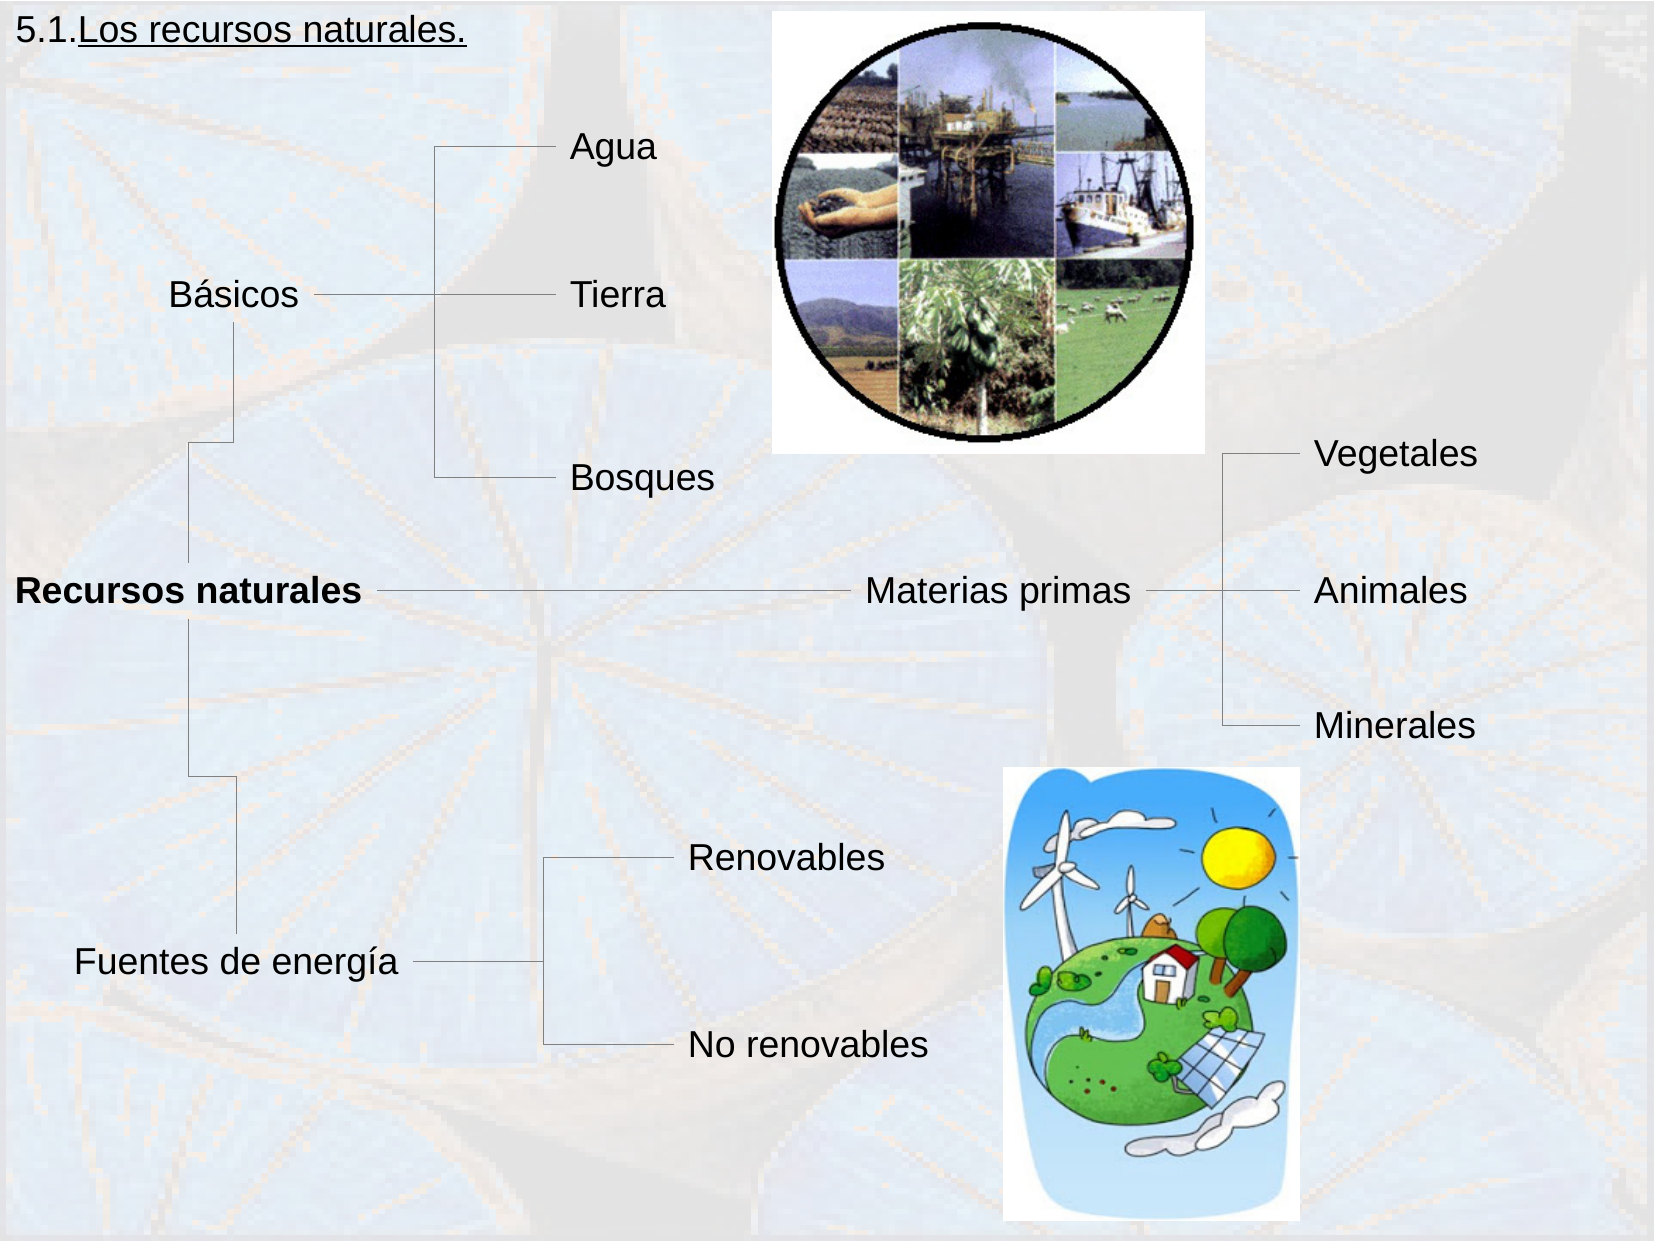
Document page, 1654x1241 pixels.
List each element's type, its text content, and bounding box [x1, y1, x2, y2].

text_box Animales [1299, 562, 1483, 620]
text_box 5.1.Los recursos naturales. [0, 1, 482, 58]
text_box No renovables [673, 1015, 944, 1073]
text_box Recursos naturales [0, 562, 378, 620]
picture [0, 1, 1654, 1241]
text_box Básicos [153, 265, 315, 323]
text_box Fuentes de energía [59, 933, 414, 990]
text_box Vegetales [1299, 425, 1494, 483]
text_box Tierra [555, 265, 682, 323]
text_box Renovables [673, 829, 901, 886]
text_box Materias primas [850, 562, 1147, 620]
text_box Bosques [555, 448, 731, 506]
text_box Agua [555, 118, 672, 175]
text_box Minerales [1299, 696, 1491, 754]
